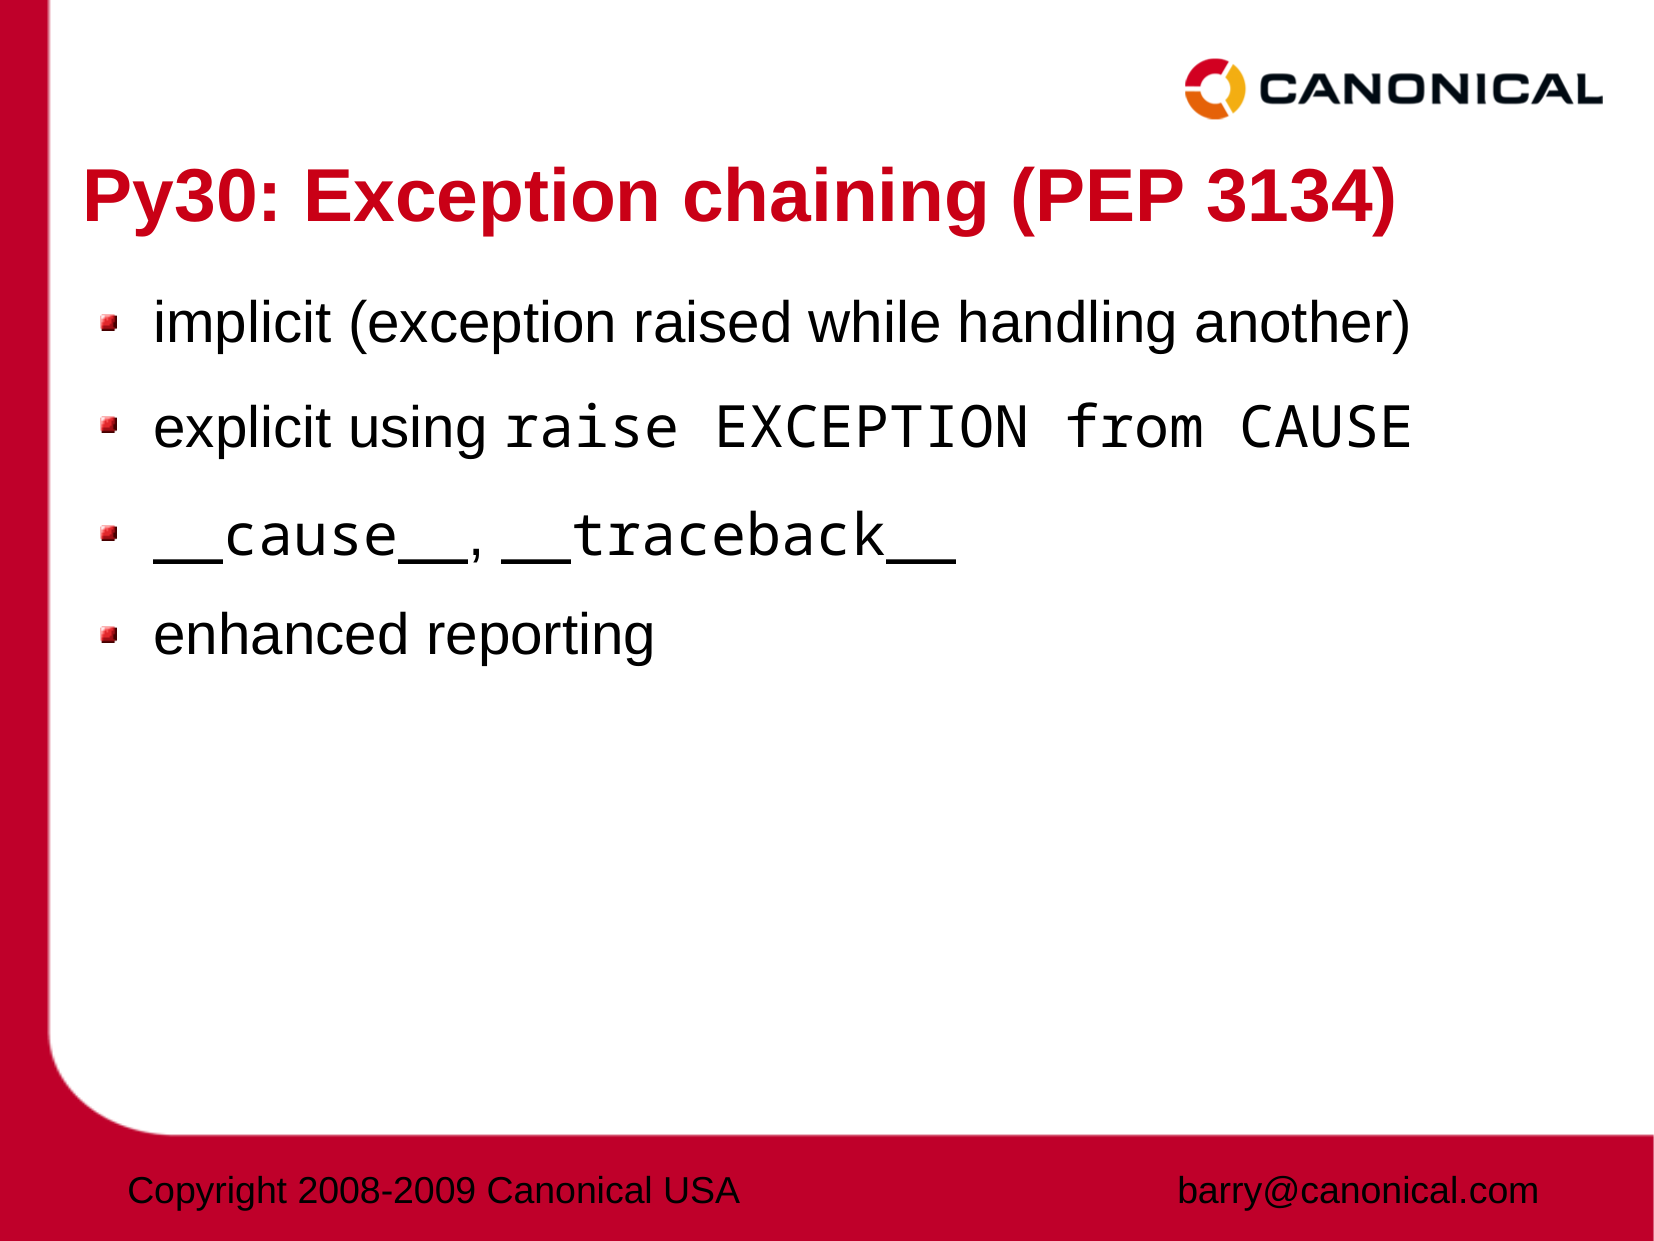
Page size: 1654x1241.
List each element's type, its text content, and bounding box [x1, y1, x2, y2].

title Py30: Exception chaining (PEP 3134) [82, 104, 1571, 287]
list implicit (exception raised while handling another) explicit using raise EXCEPTION from CAUSE __cause__, __traceback__ enhanced reporting [82, 290, 1571, 1094]
picture [0, 0, 1654, 1241]
